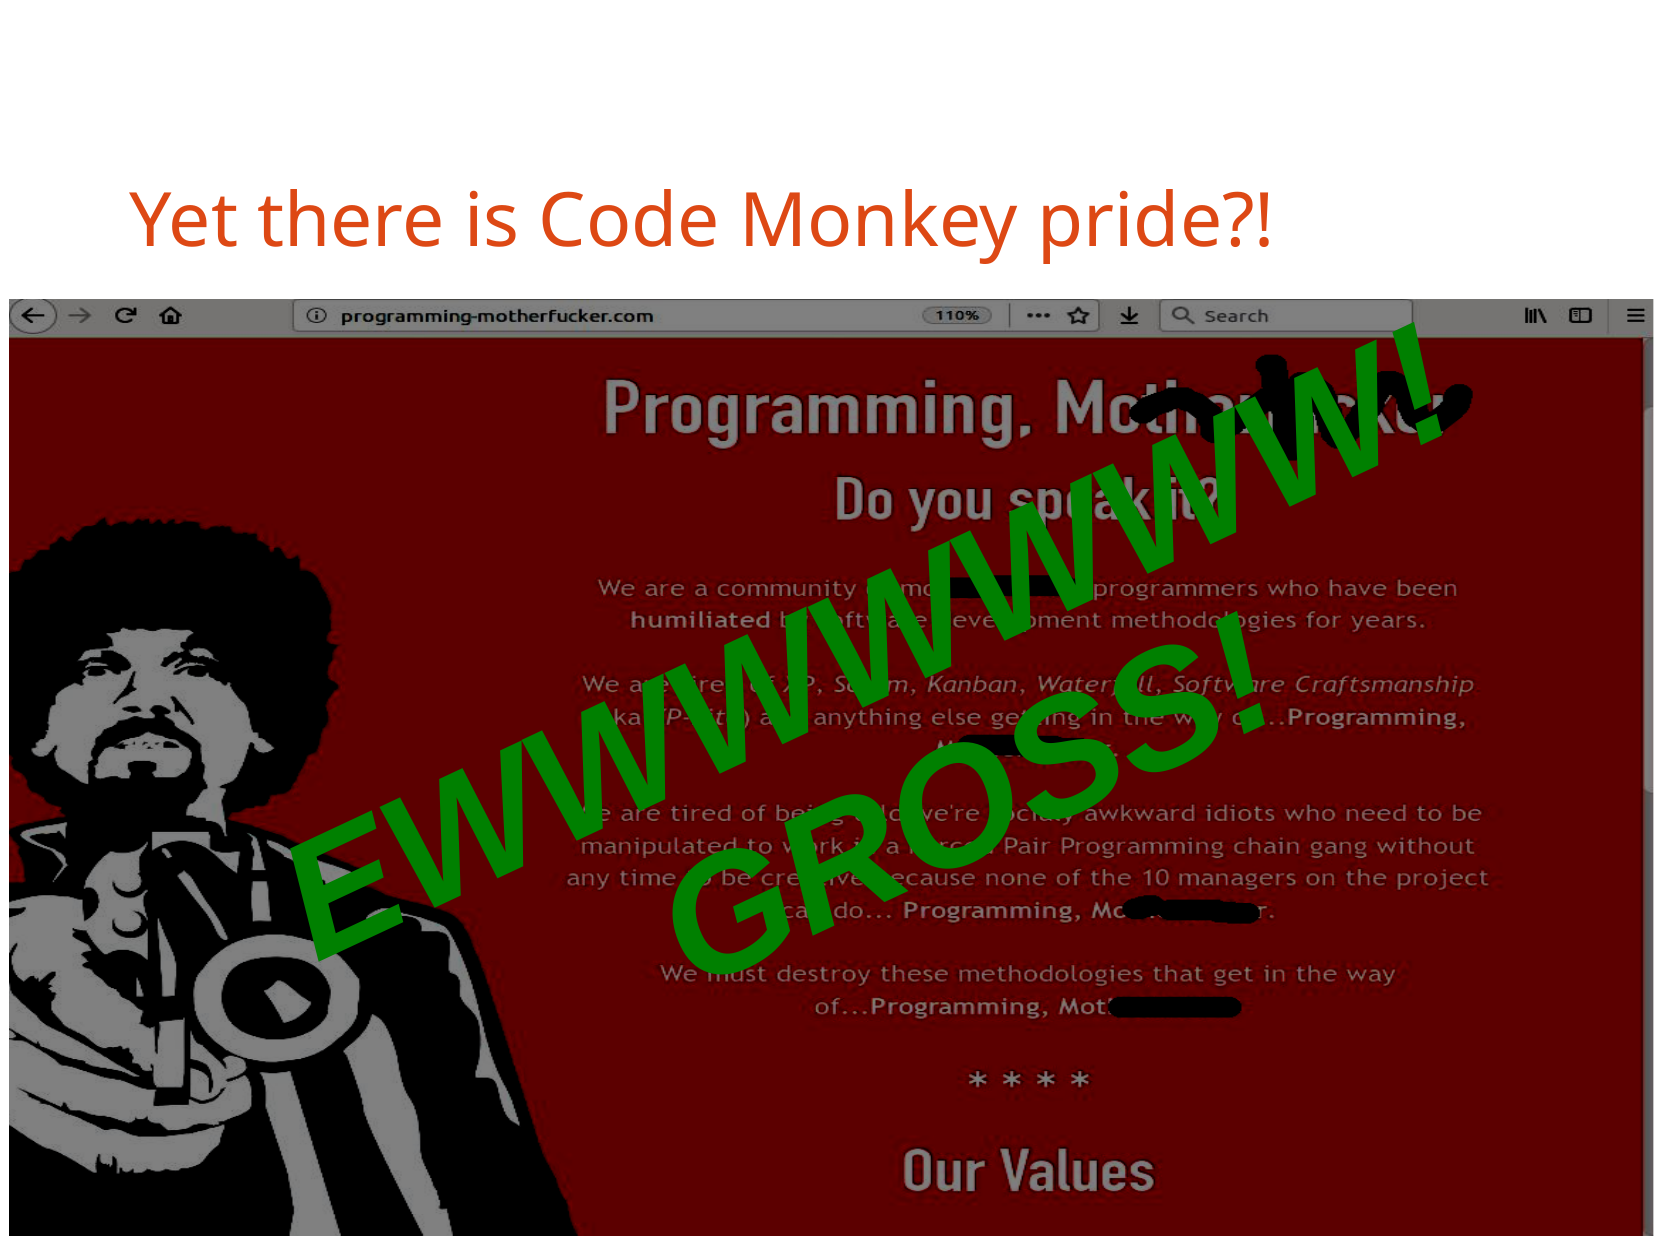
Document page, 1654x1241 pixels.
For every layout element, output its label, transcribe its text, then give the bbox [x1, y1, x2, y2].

picture [9, 300, 1654, 1236]
text_box EWWWWWWW! GROSS! [235, 255, 1619, 1178]
title Yet there is Code Monkey pride?! [129, 153, 1518, 281]
